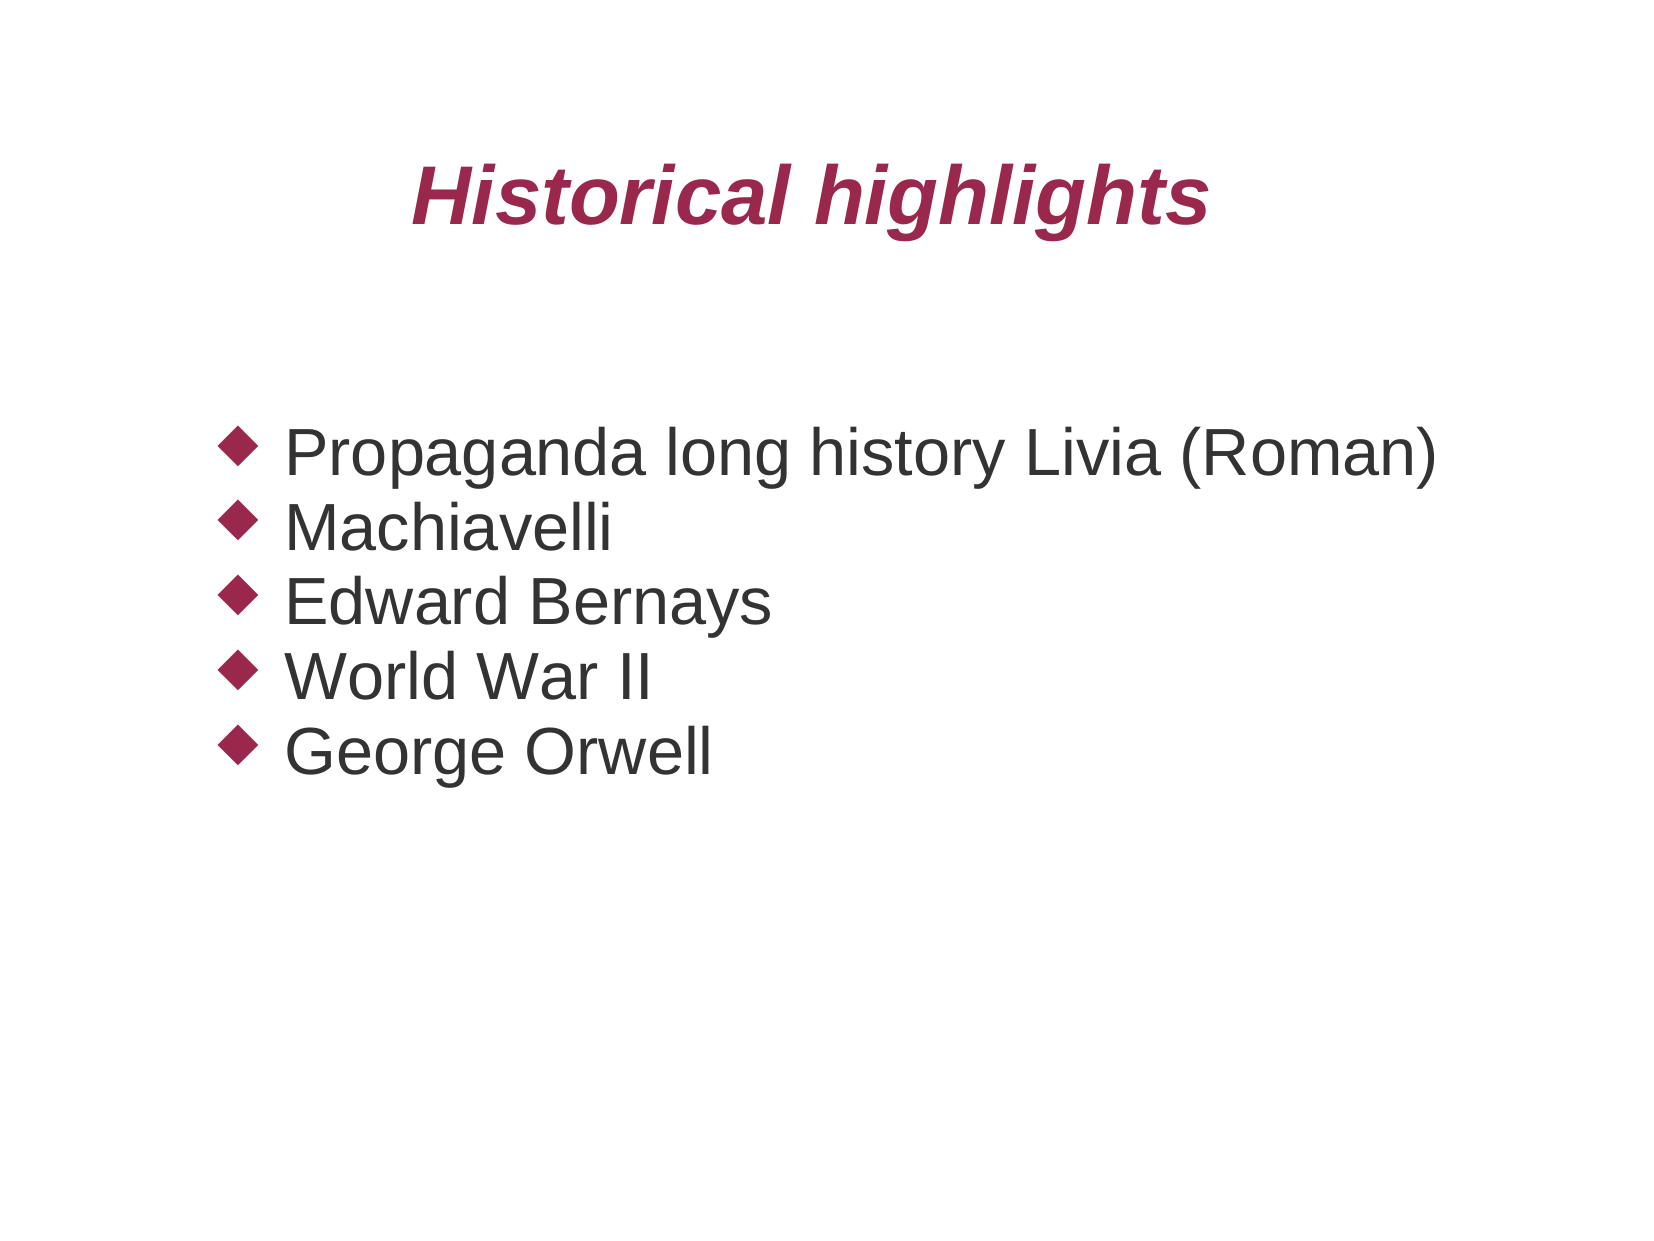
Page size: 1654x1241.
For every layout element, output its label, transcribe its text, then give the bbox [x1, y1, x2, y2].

title Historical highlights [118, 112, 1506, 281]
list Propaganda long history Livia (Roman) Machiavelli Edward Bernays World War II George Orwell [201, 414, 1561, 863]
